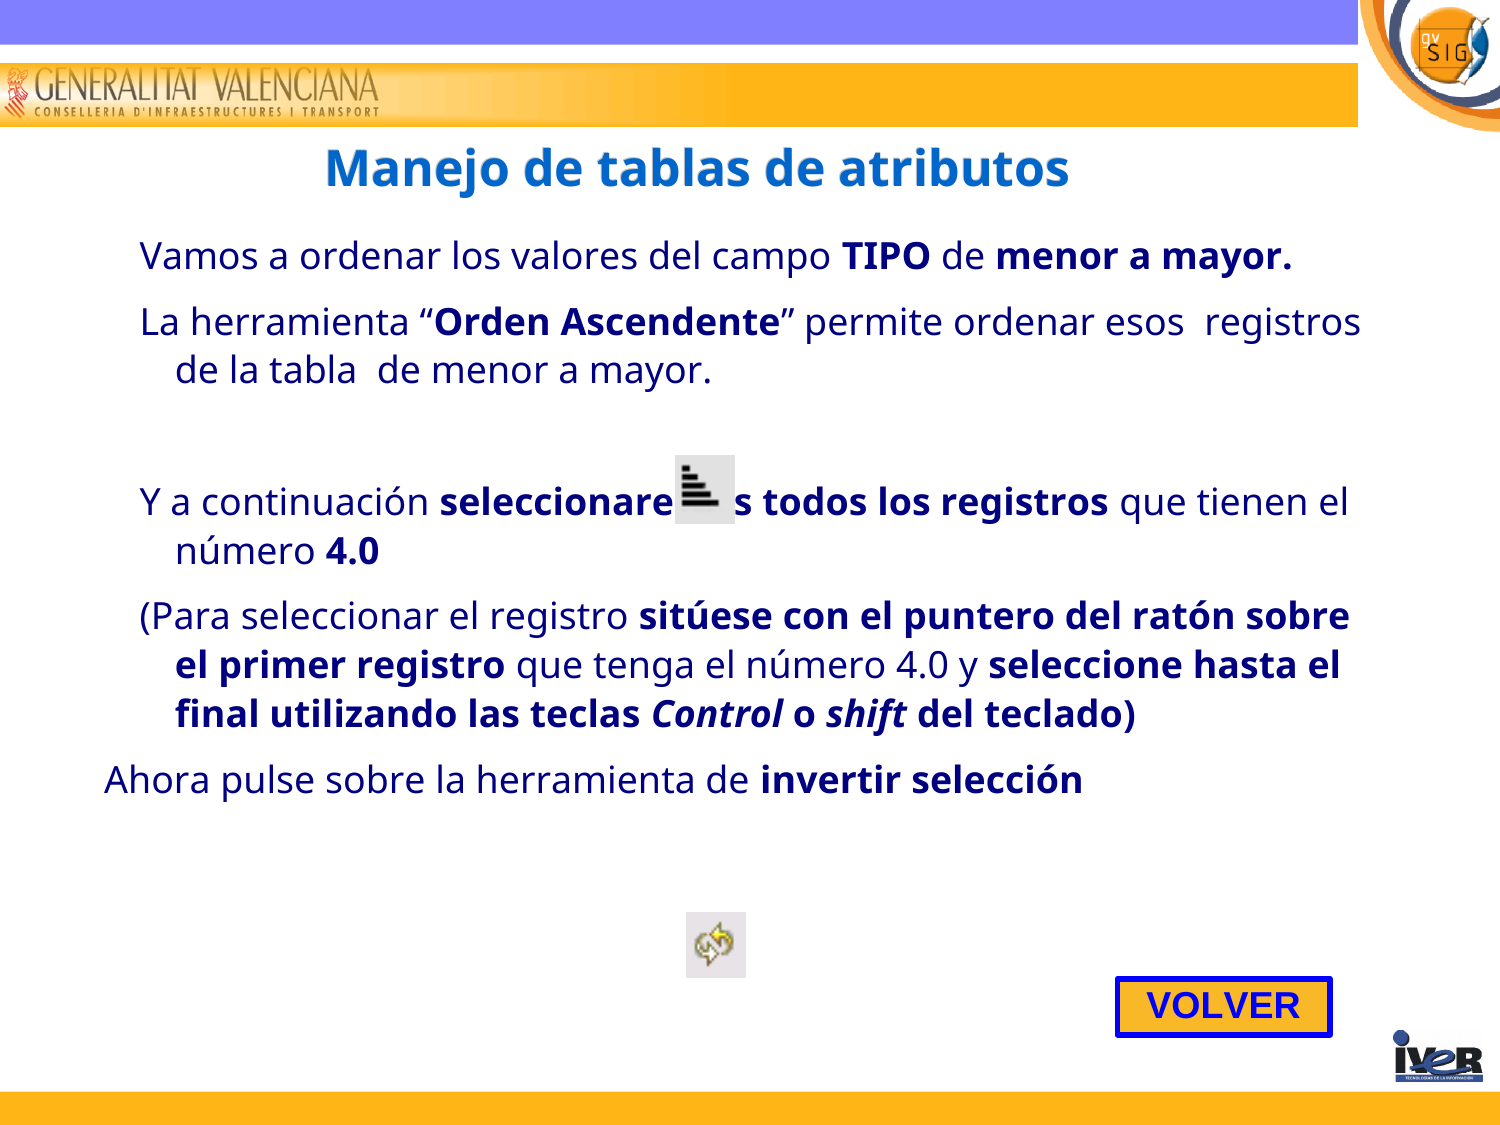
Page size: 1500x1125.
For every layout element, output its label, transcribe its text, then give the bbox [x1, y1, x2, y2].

list Vamos a ordenar los valores del campo TIPO de menor a mayor. La herramienta “Orden Ascendente” permite ordenar esos registros de la tabla de menor a mayor. Y a continuación seleccionaremos todos los registros que tienen el número 4.0 (Para seleccionar el registro sitúese con el puntero del ratón sobre el primer registro que tenga el número 4.0 y seleccione hasta el final utilizando las teclas Control o shift del teclado) Ahora pulse sobre la herramienta de invertir selección [104, 230, 1385, 963]
text_box VOLVER [1117, 978, 1330, 1035]
picture [1393, 1030, 1483, 1082]
title Manejo de tablas de atributos [57, 66, 1338, 268]
picture [675, 455, 735, 524]
picture [686, 912, 746, 978]
picture [1358, 0, 1500, 133]
